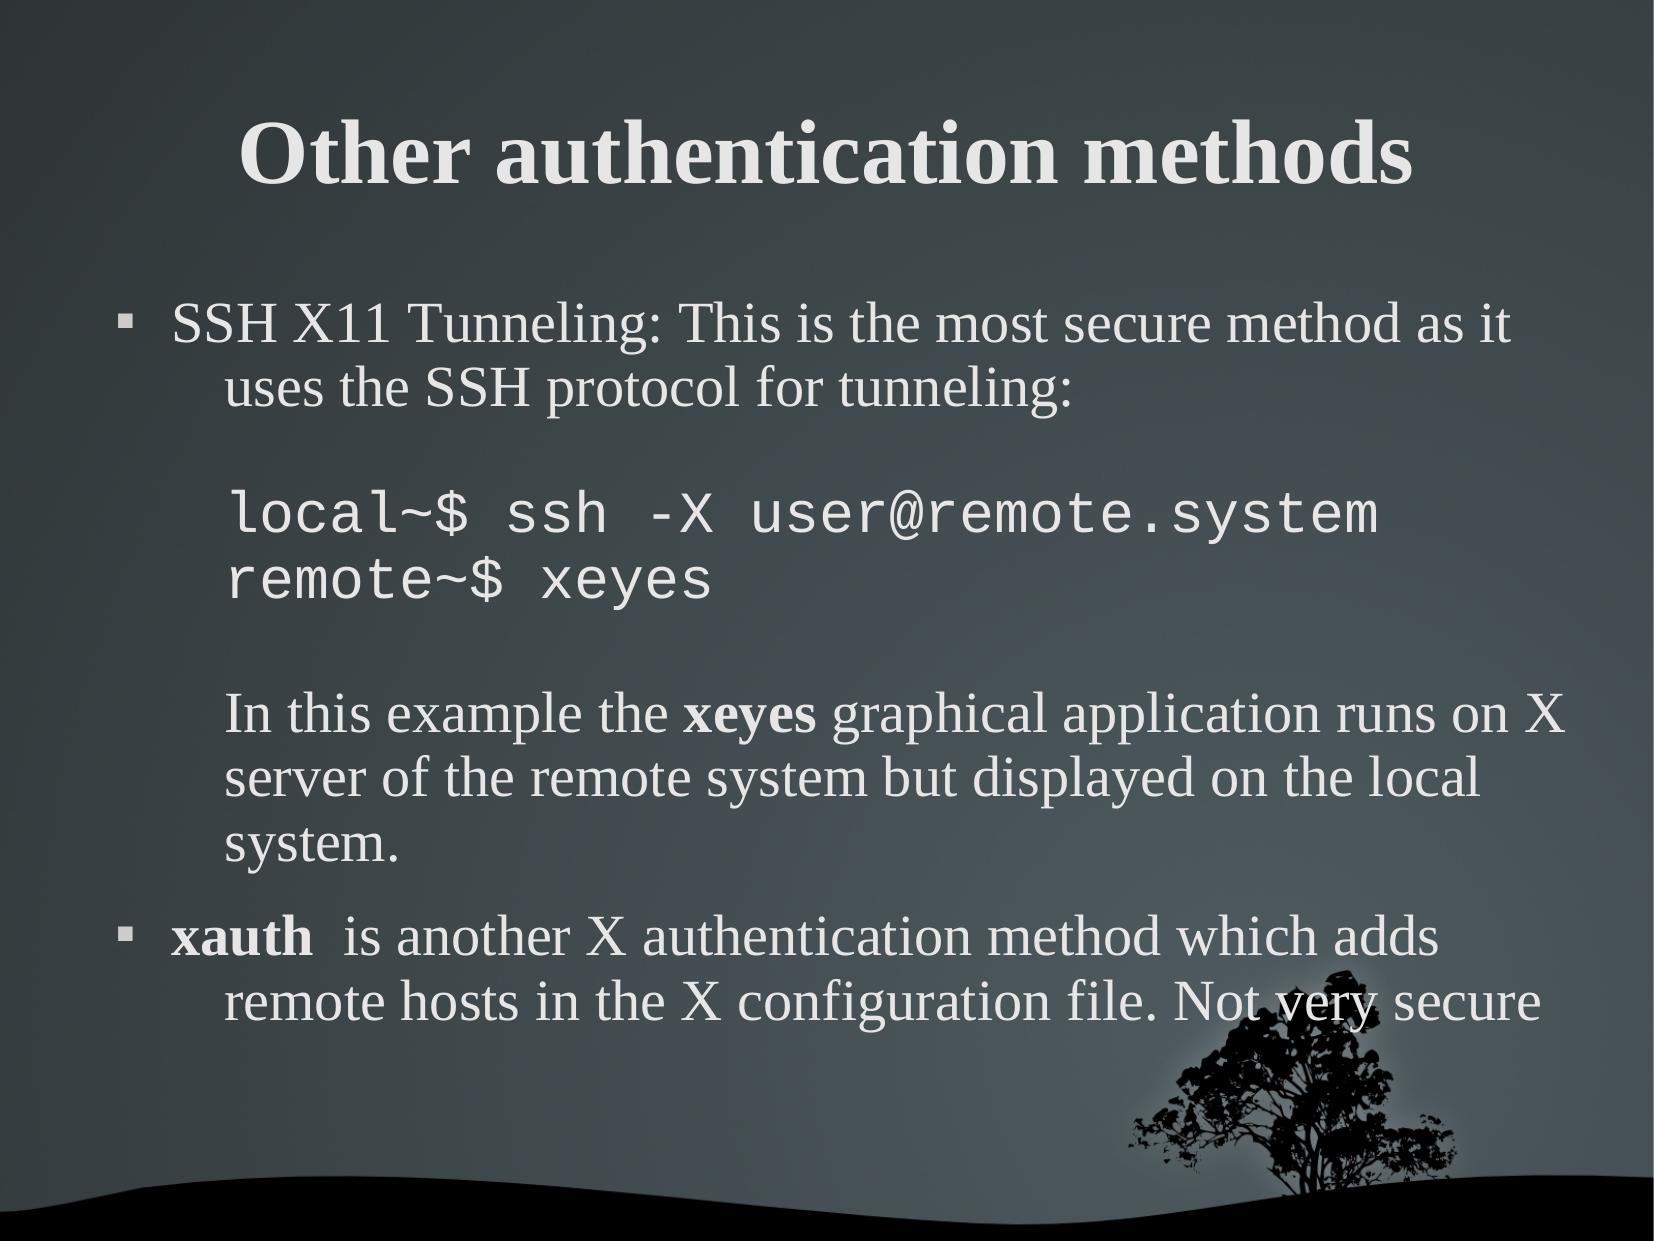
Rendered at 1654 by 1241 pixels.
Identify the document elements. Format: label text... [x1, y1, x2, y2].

picture [0, 0, 1654, 1241]
title Other authentication methods [82, 49, 1571, 257]
list SSH X11 Tunneling: This is the most secure method as it uses the SSH protocol for tunneling: local~$ ssh -X user@remote.system remote~$ xeyes In this example the xeyes graphical application runs on X server of the remote system but displayed on the local system. xauth is another X authentication method which adds remote hosts in the X configuration file. Not very secure [82, 290, 1571, 1213]
